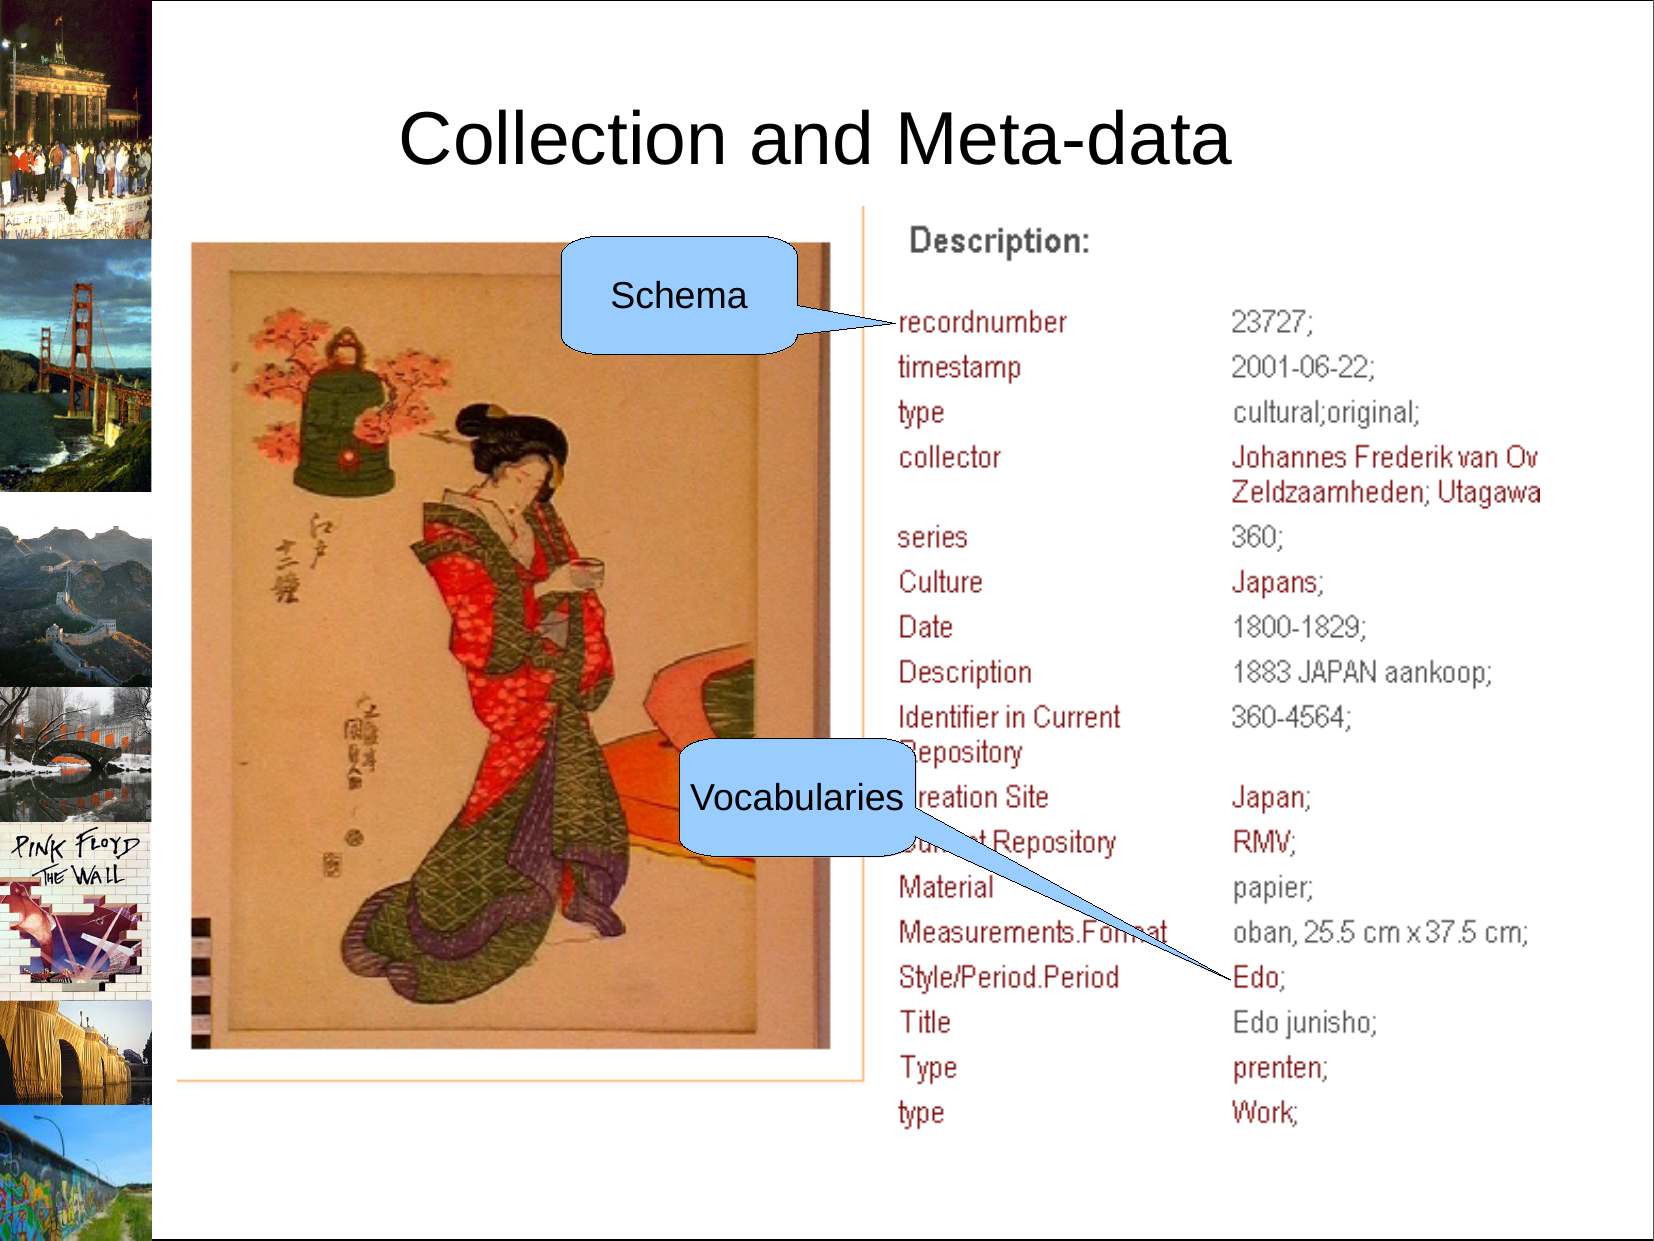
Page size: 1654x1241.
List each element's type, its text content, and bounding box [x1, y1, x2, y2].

picture [177, 206, 1540, 1152]
title Collection and Meta-data [159, 45, 1473, 233]
text_box Vocabularies [679, 738, 1231, 980]
text_box Schema [561, 236, 896, 355]
picture [0, 0, 152, 1241]
